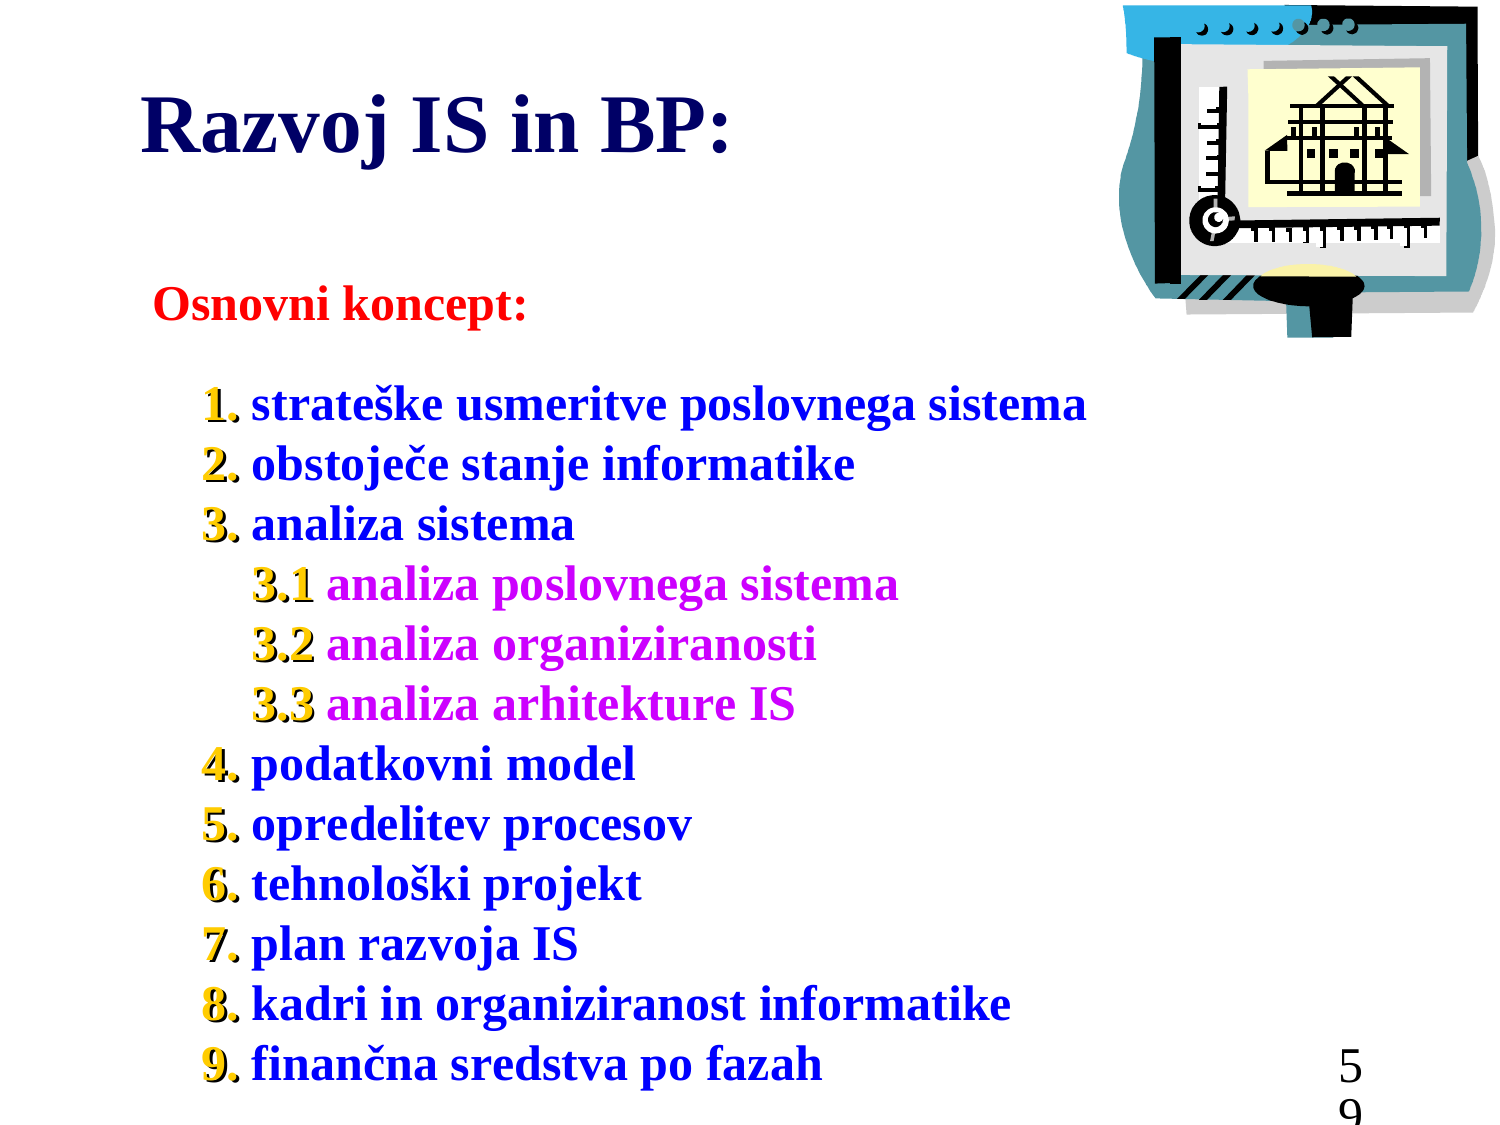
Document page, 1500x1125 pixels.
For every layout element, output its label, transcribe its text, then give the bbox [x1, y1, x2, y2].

text_box Razvoj IS in BP: [125, 62, 750, 178]
picture [1114, 0, 1500, 343]
text_box 1. strateške usmeritve poslovnega sistema 2. obstoječe stanje informatike 3. analiza sistema 3.1 analiza poslovnega sistema 3.2 analiza organiziranosti 3.3 analiza arhitekture IS 4. podatkovni model 5. opredelitev procesov 6. tehnološki projekt 7. plan razvoja IS 8. kadri in organiziranost informatike 9. finančna sredstva po fazah [37, 362, 1103, 1098]
text_box Osnovni koncept: [137, 262, 545, 338]
